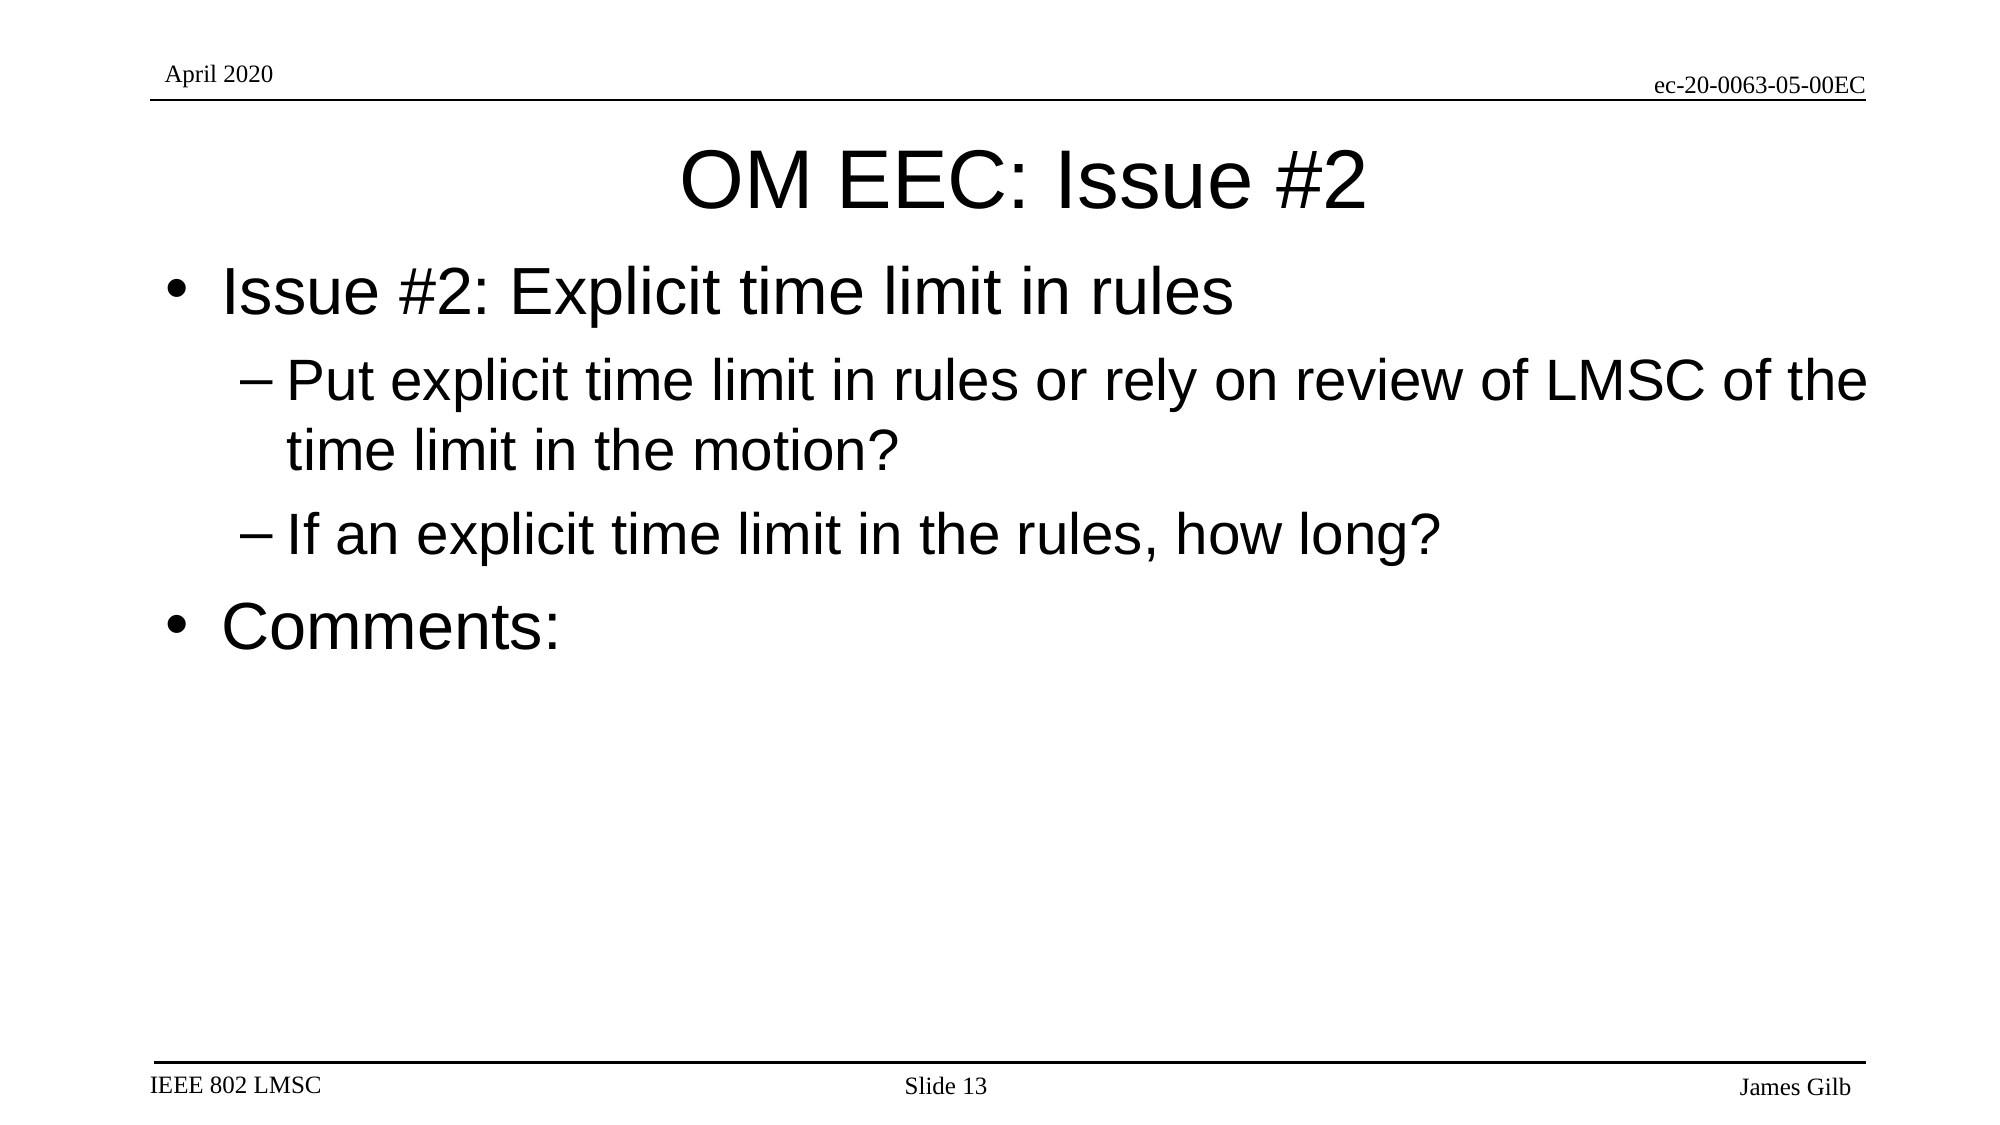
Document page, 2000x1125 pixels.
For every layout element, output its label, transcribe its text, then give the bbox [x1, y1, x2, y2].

list Issue #2: Explicit time limit in rules Put explicit time limit in rules or rely on review of LMSC of the time limit in the motion? If an explicit time limit in the rules, how long? Comments: [149, 239, 1900, 1051]
title OM EEC: Issue #2 [149, 112, 1900, 238]
